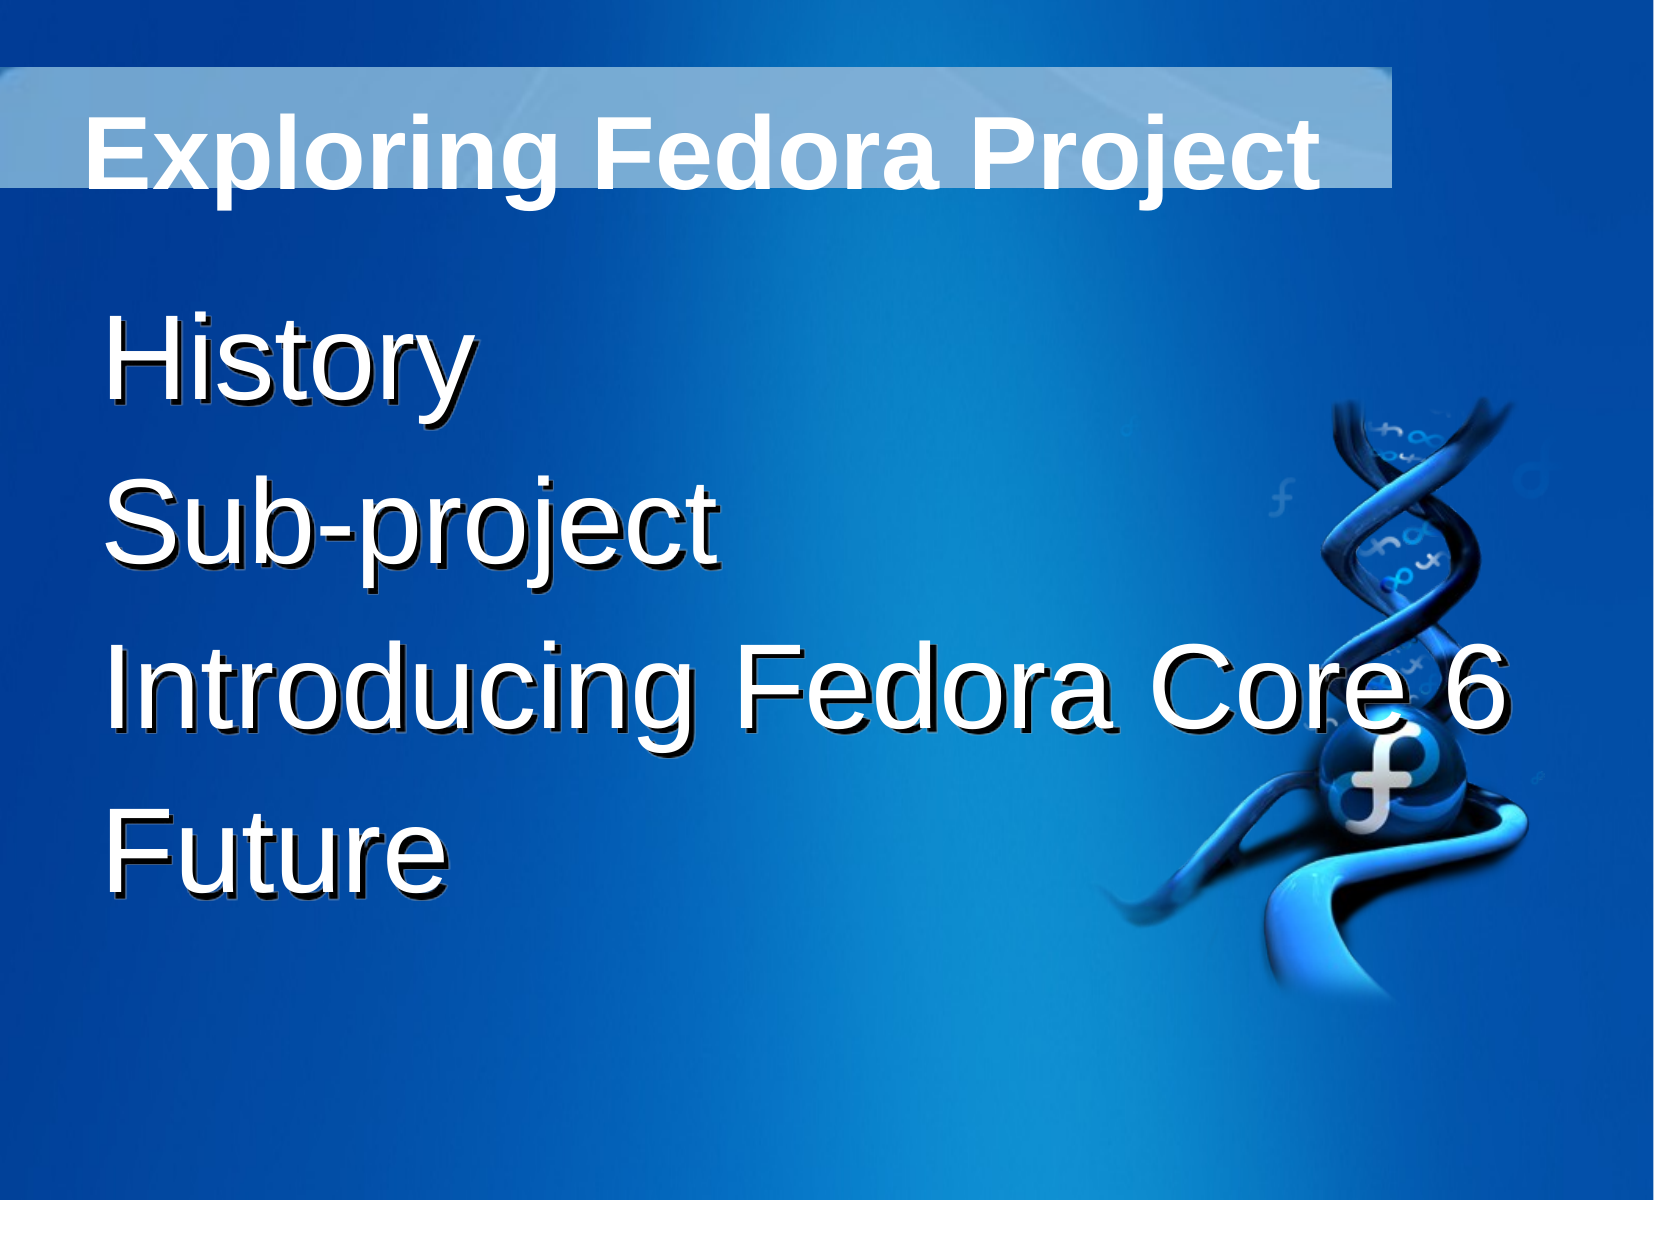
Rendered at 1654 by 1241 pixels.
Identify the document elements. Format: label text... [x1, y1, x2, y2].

picture [0, 0, 1654, 1200]
title Exploring Fedora Project [82, 49, 1571, 257]
list History Sub-project Introducing Fedora Core 6 Future [82, 290, 1571, 1109]
